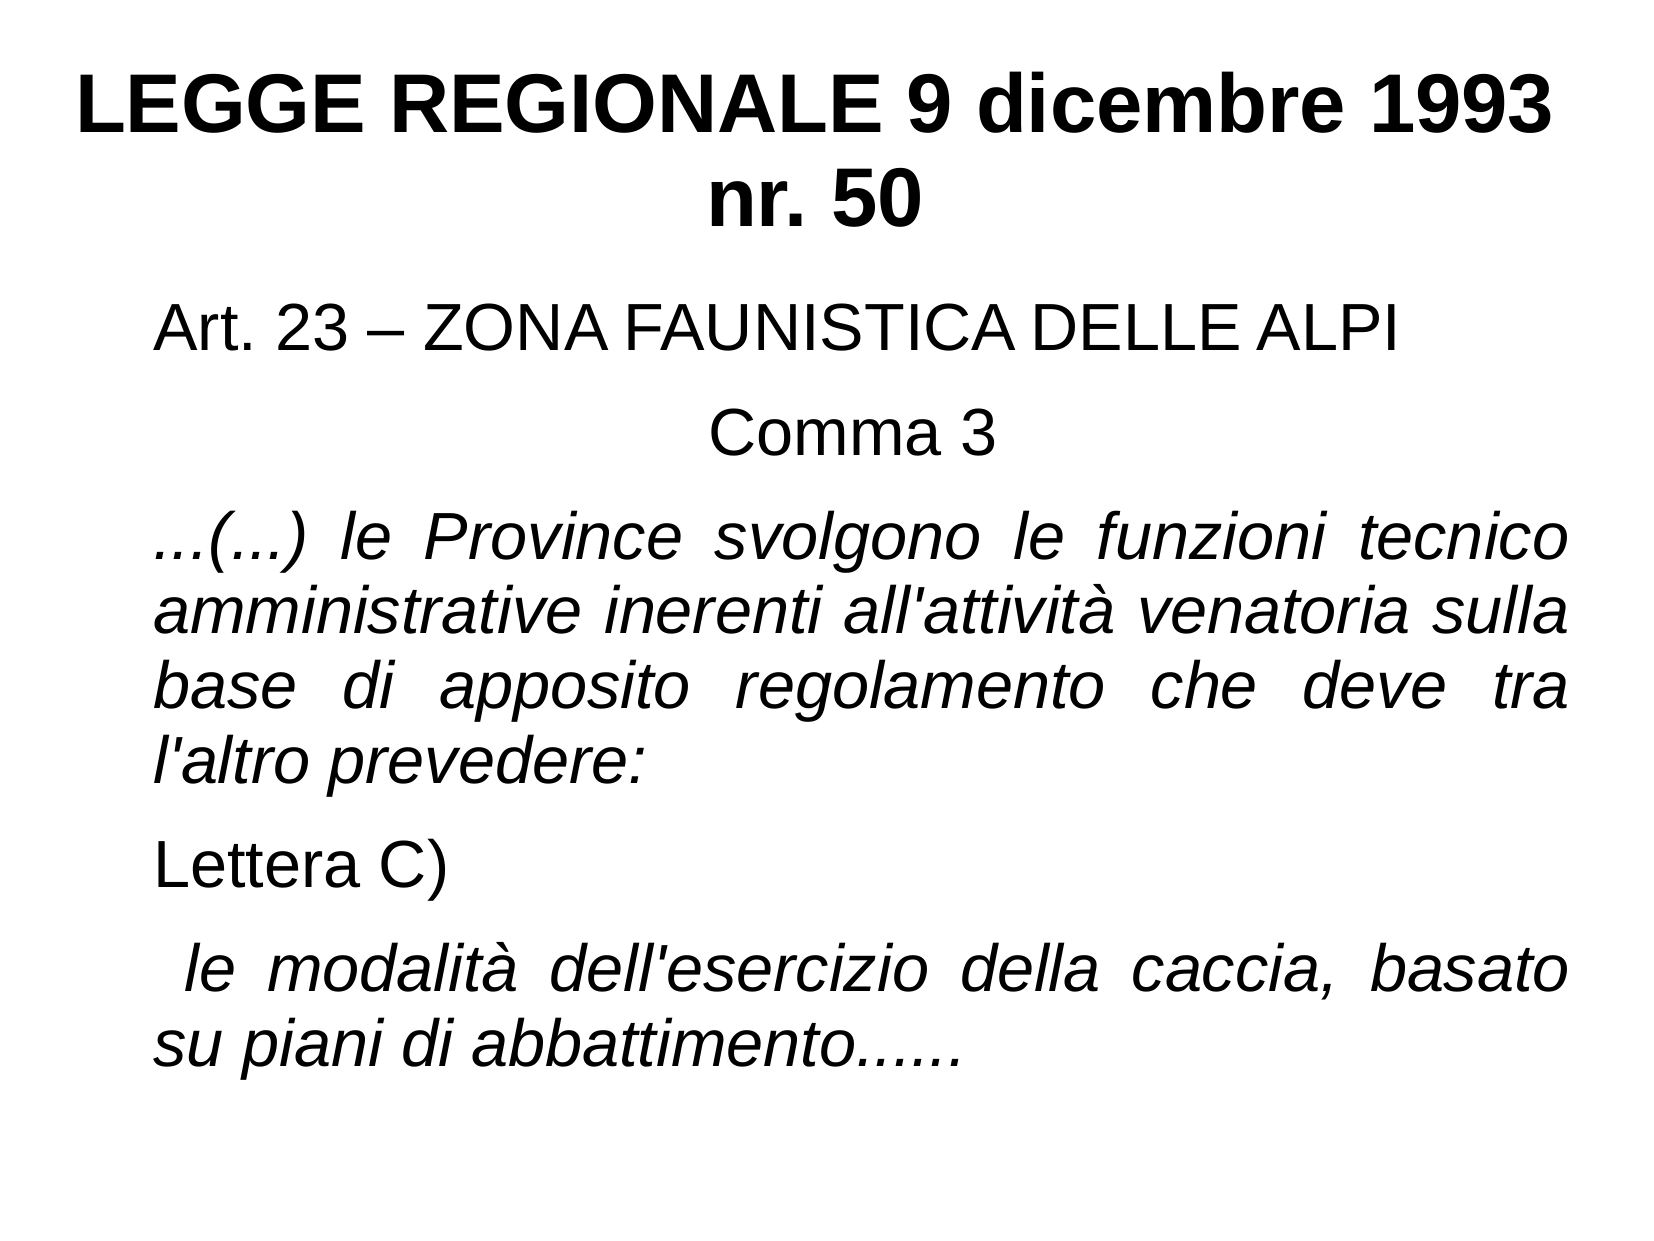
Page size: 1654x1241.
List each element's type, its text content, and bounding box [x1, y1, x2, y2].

list Art. 23 – ZONA FAUNISTICA DELLE ALPI Comma 3 ...(...) le Province svolgono le funzioni tecnico amministrative inerenti all'attività venatoria sulla base di apposito regolamento che deve tra l'altro prevedere: Lettera C) le modalità dell'esercizio della caccia, basato su piani di abbattimento...... [82, 290, 1571, 1109]
title LEGGE REGIONALE 9 dicembre 1993 nr. 50 [70, 47, 1559, 255]
